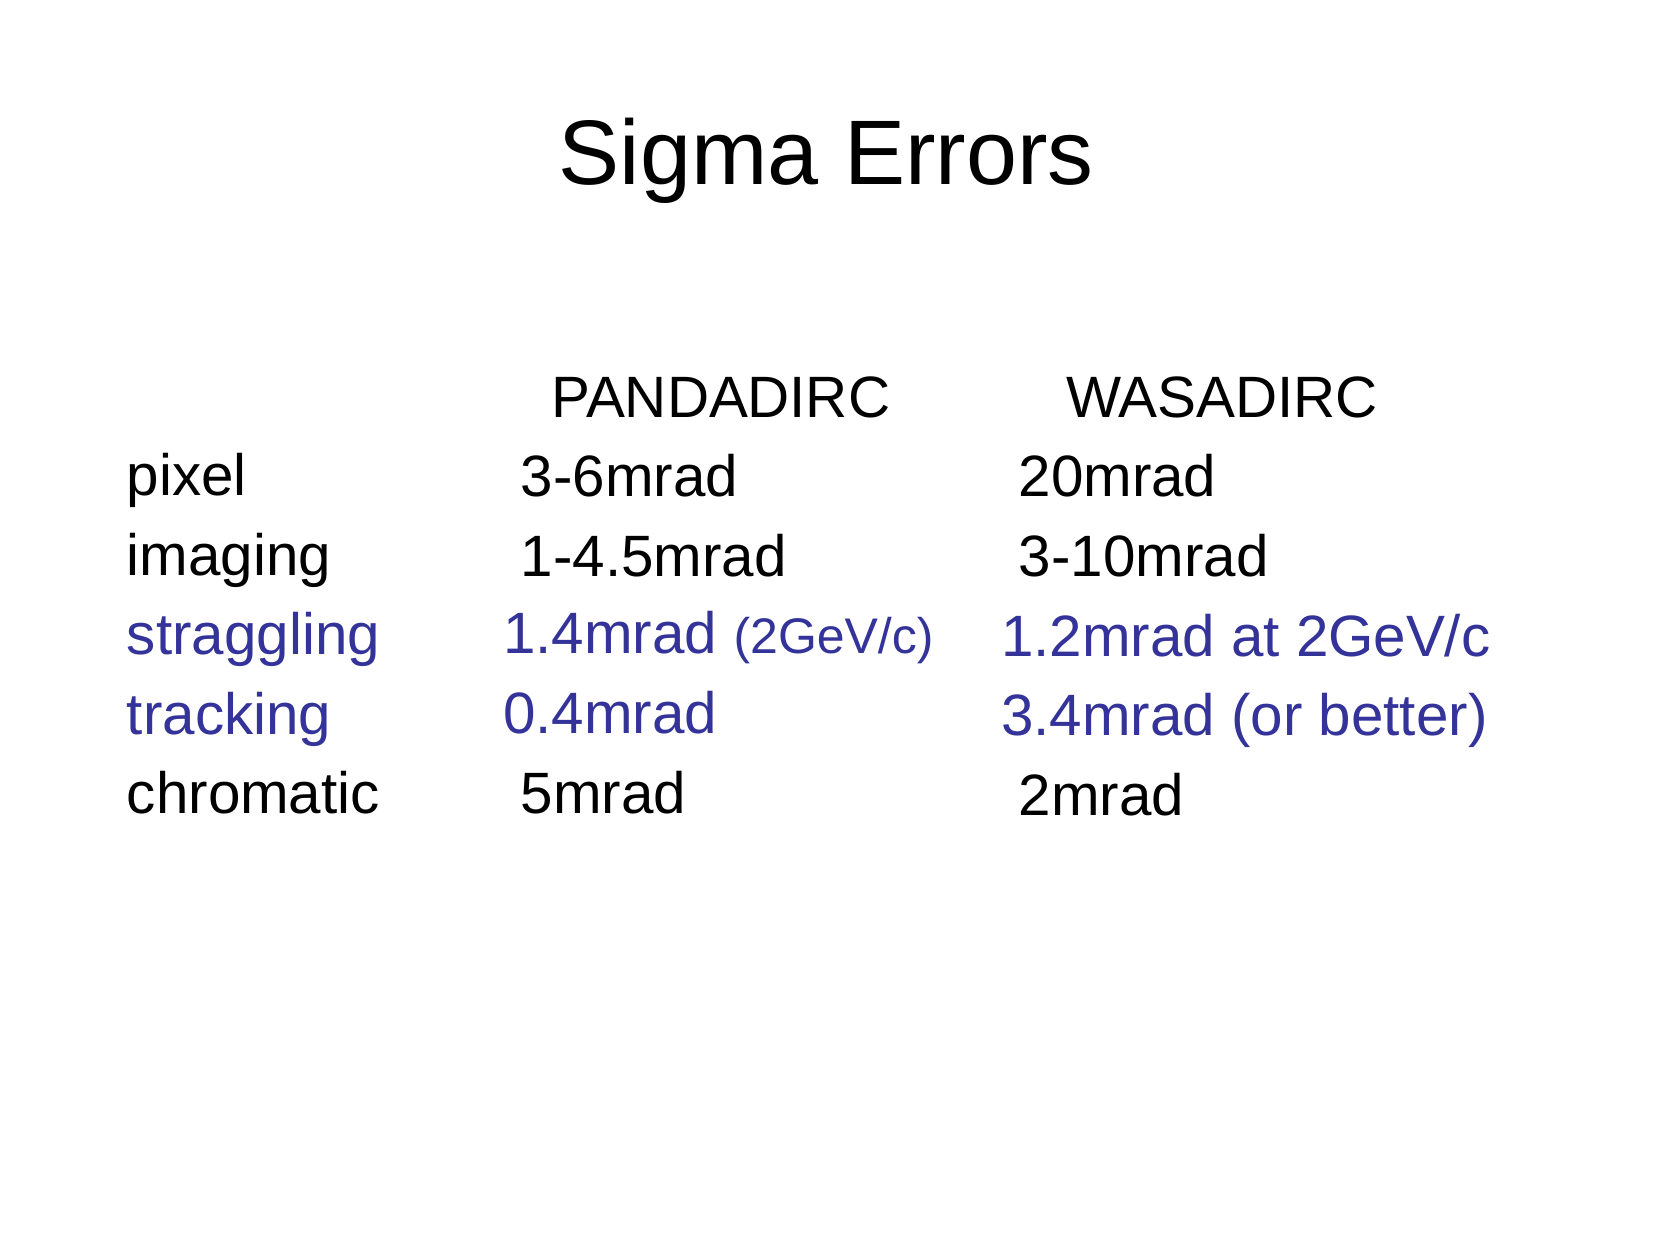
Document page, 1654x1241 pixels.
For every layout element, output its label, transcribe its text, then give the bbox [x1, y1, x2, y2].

list PANDADIRC 3-6mrad 1-4.5mrad 1.4mrad (2GeV/c) 0.4mrad 5mrad [488, 356, 986, 1100]
title Sigma Errors [82, 56, 1571, 250]
text_box pixel imaging straggling tracking chromatic [112, 355, 646, 1099]
list WASADIRC 20mrad 3-10mrad 1.2mrad at 2GeV/c 3.4mrad (or better) 2mrad [986, 356, 1571, 1100]
